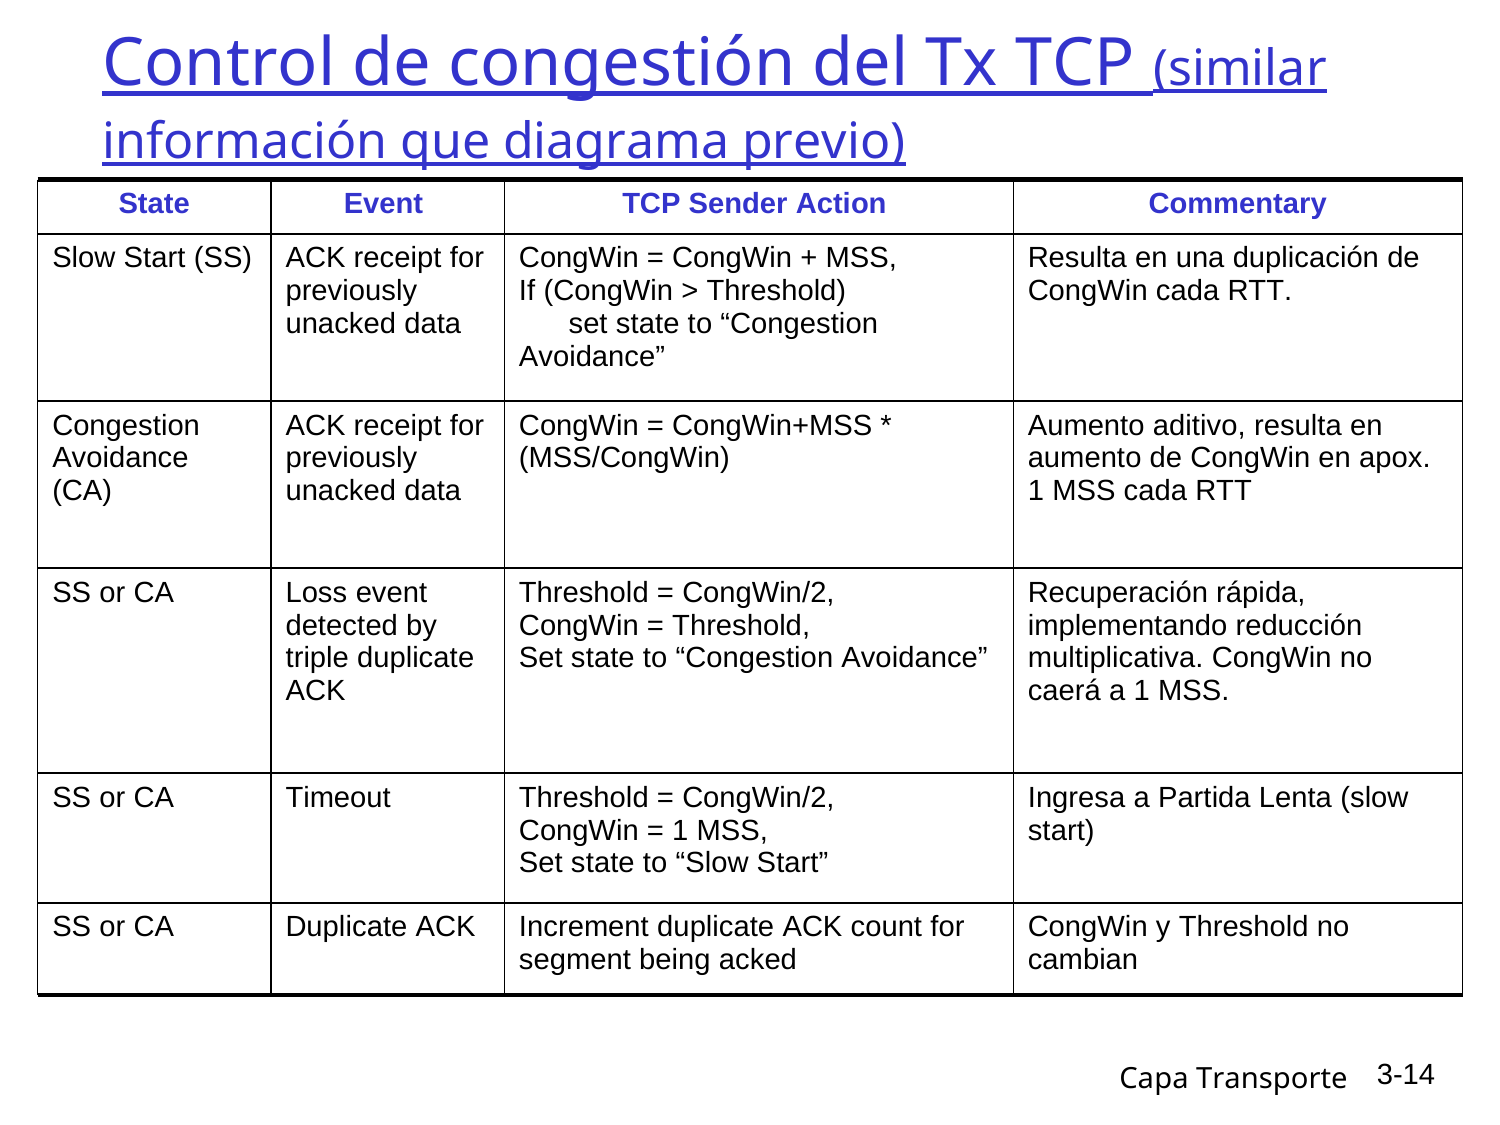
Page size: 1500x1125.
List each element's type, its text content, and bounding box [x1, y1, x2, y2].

text_box Duplicate ACK [272, 904, 504, 993]
title Control de congestión del Tx TCP (similar información que diagrama previo) [87, 0, 1363, 177]
text_box Commentary [1014, 182, 1462, 233]
text_box Threshold = CongWin/2, CongWin = 1 MSS, Set state to “Slow Start” [505, 774, 1013, 902]
text_box Loss event detected by triple duplicate ACK [272, 569, 504, 772]
text_box Ingresa a Partida Lenta (slow start) [1014, 774, 1462, 902]
text_box ACK receipt for previously unacked data [272, 402, 504, 567]
text_box State [38, 182, 270, 233]
text_box SS or CA [38, 774, 270, 902]
text_box SS or CA [38, 904, 270, 993]
text_box Aumento aditivo, resulta en aumento de CongWin en apox. 1 MSS cada RTT [1014, 402, 1462, 567]
text_box Timeout [272, 774, 504, 902]
text_box SS or CA [38, 569, 270, 772]
text_box Increment duplicate ACK count for segment being acked [505, 904, 1013, 993]
text_box Resulta en una duplicación de CongWin cada RTT. [1014, 235, 1462, 400]
text_box Recuperación rápida, implementando reducción multiplicativa. CongWin no caerá a 1 MSS. [1014, 569, 1462, 772]
text_box Threshold = CongWin/2, CongWin = Threshold, Set state to “Congestion Avoidance” [505, 569, 1013, 772]
text_box CongWin = CongWin+MSS * (MSS/CongWin) [505, 402, 1013, 567]
text_box TCP Sender Action [505, 182, 1013, 233]
text_box Slow Start (SS) [38, 235, 270, 400]
text_box CongWin = CongWin + MSS, If (CongWin > Threshold) set state to “Congestion Avoidance” [505, 235, 1013, 400]
text_box Congestion Avoidance (CA) [38, 402, 270, 567]
text_box CongWin y Threshold no cambian [1014, 904, 1462, 993]
text_box Event [272, 182, 504, 233]
text_box ACK receipt for previously unacked data [272, 235, 504, 400]
